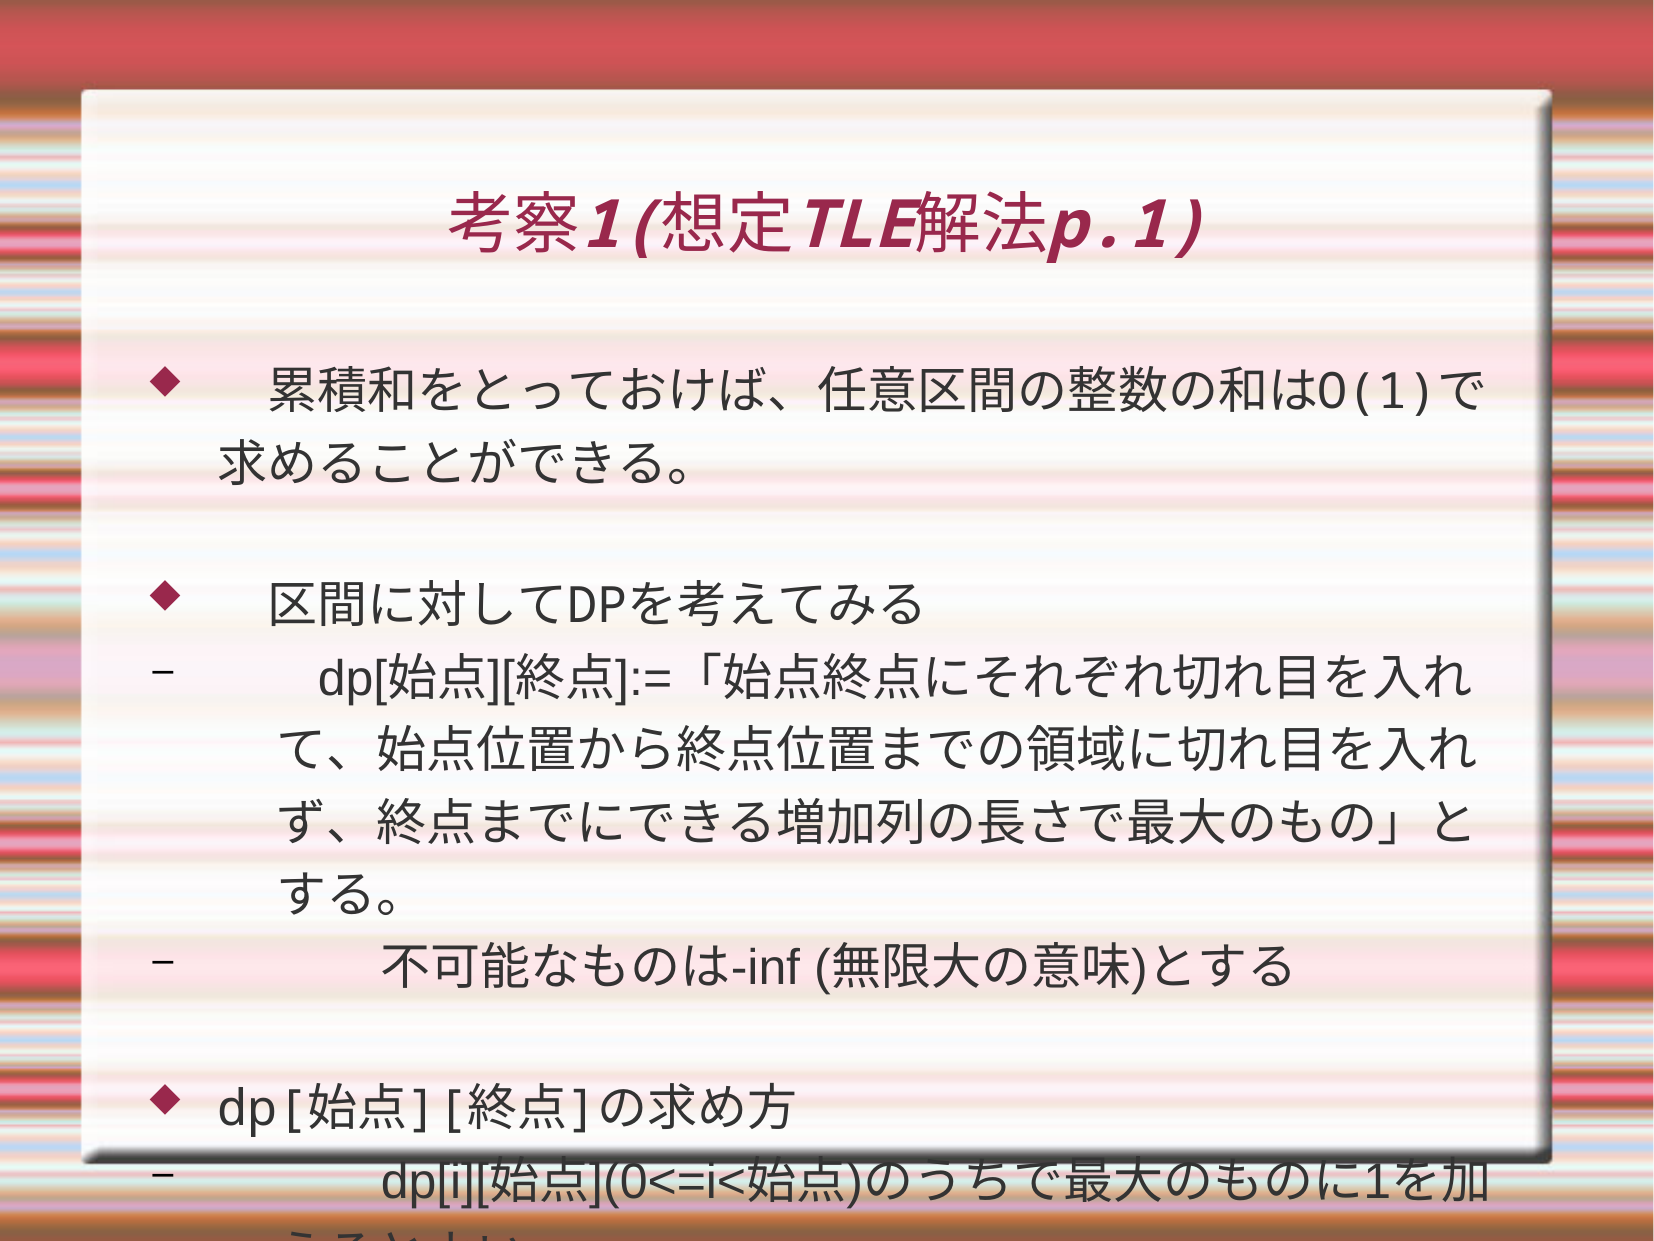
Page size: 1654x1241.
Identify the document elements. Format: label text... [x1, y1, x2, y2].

list 累積和をとっておけば、任意区間の整数の和はO(1)で求めることができる。 区間に対してDPを考えてみる dp[始点][終点]:=「始点終点にそれぞれ切れ目を入れて、始点位置から終点位置までの領域に切れ目を入れず、終点までにできる増加列の長さで最大のもの」とする。 不可能なものは-inf (無限大の意味)とする dp[始点][終点]の求め方 dp[i][始点](0<=i<始点)のうちで最大のものに1を加えるとよい [134, 350, 1516, 1132]
title 考察1(想定TLE解法p.1) [121, 114, 1534, 322]
picture [0, 0, 1654, 1241]
